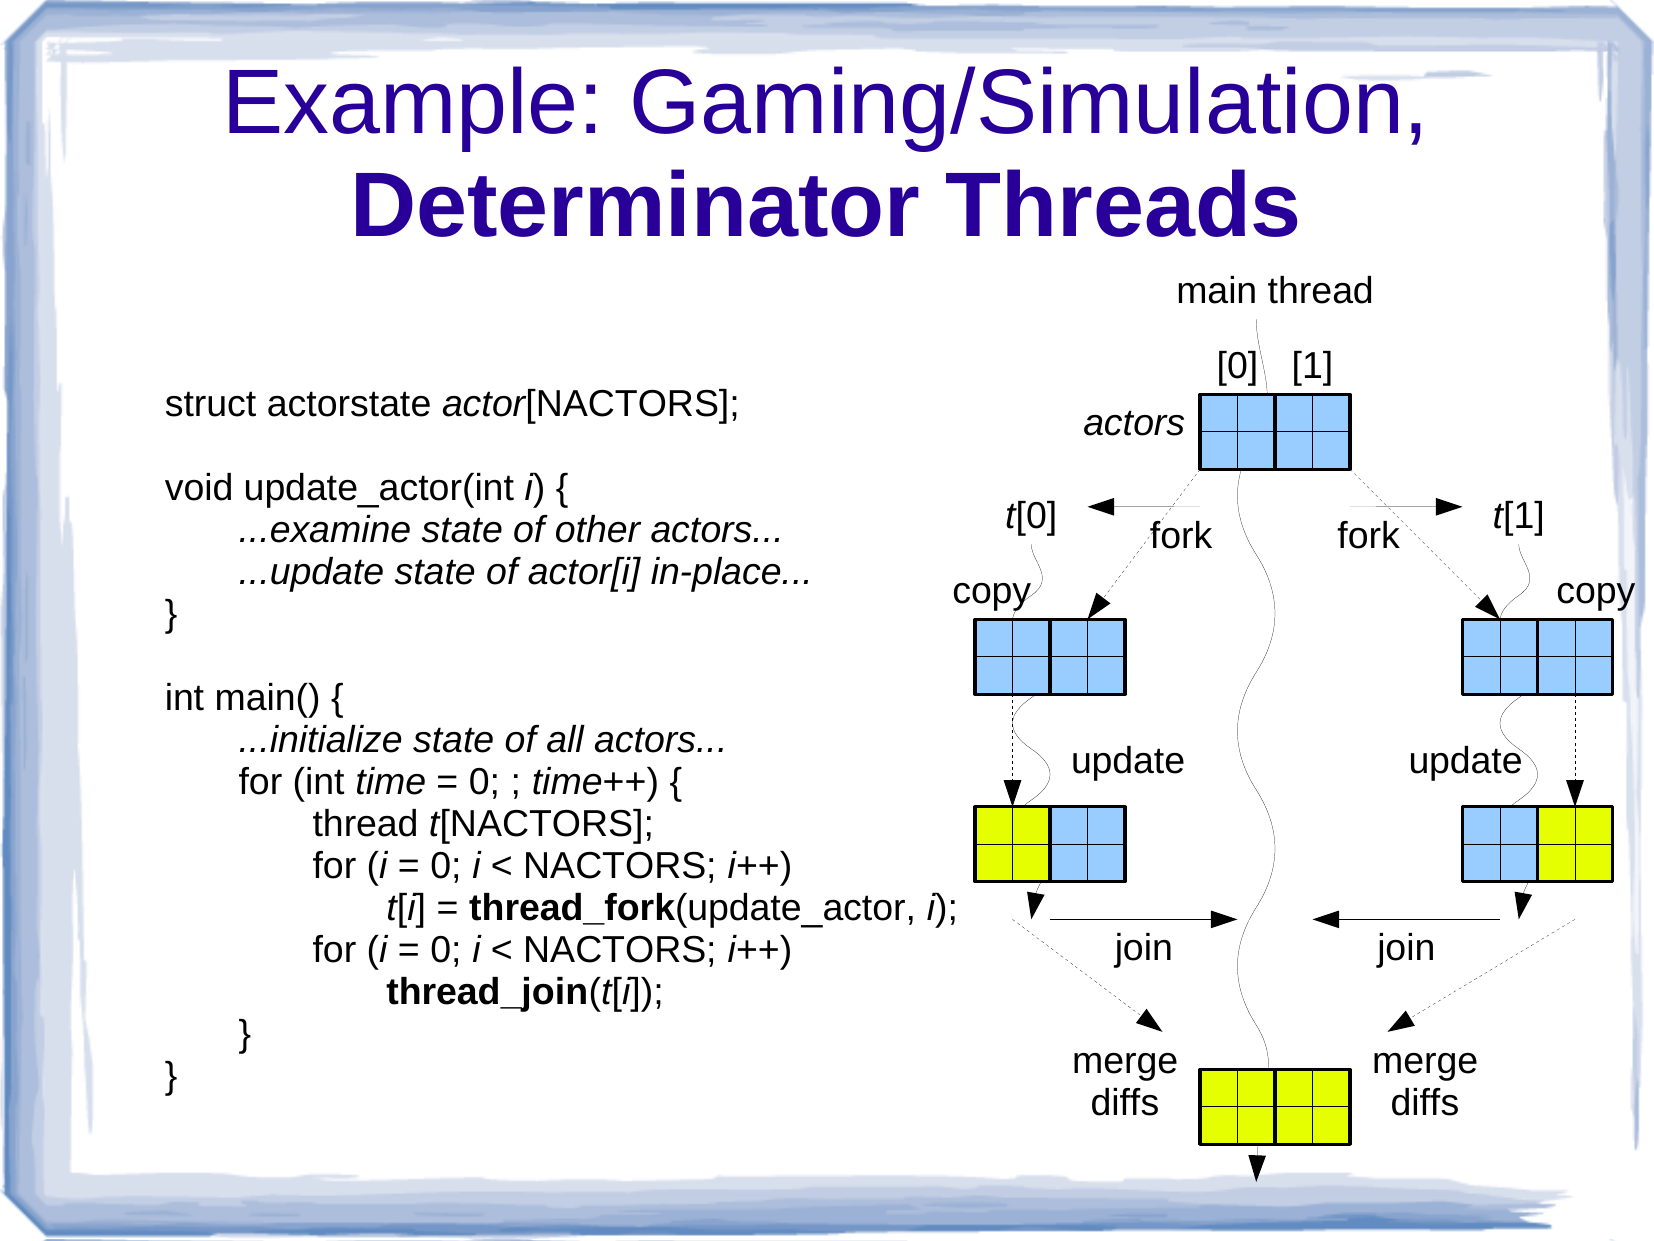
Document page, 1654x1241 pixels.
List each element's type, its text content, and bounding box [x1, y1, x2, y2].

text_box [1] [1275, 337, 1351, 395]
text_box actors [1050, 394, 1201, 452]
text_box [1539, 621, 1611, 693]
text_box copy [1500, 562, 1651, 620]
text_box [1052, 808, 1123, 880]
text_box t[1] [1462, 487, 1576, 545]
text_box update [1050, 731, 1201, 789]
text_box [1464, 621, 1536, 693]
text_box [0] [1200, 337, 1275, 395]
text_box struct actorstate actor[NACTORS]; void update_actor(int i) { ...examine state of other actors... ...update state of actor[i] in-place... } int main() { ...initialize state of all actors... for (int time = 0; ; time++) { thread t[NACTORS]; for (i = 0; i < NACTORS; i++) t[i] = thread_fork(update_actor, i); for (i = 0; i < NACTORS; i++) thread_join(t[i]); } } [150, 375, 1013, 1146]
text_box merge diffs [1050, 1031, 1201, 1131]
text_box [977, 621, 1048, 693]
text_box update [1387, 731, 1538, 789]
text_box [1202, 396, 1273, 468]
text_box [1202, 1071, 1273, 1143]
text_box copy [937, 562, 1088, 620]
text_box join [1087, 919, 1201, 977]
text_box join [1350, 919, 1463, 977]
text_box merge diffs [1350, 1031, 1501, 1131]
title Example: Gaming/Simulation, Determinator Threads [82, 50, 1571, 256]
picture [0, 0, 1654, 1241]
text_box [1464, 808, 1536, 880]
text_box [1052, 621, 1123, 693]
text_box main thread [1125, 262, 1426, 320]
text_box [1277, 1071, 1348, 1143]
text_box [1277, 396, 1348, 468]
text_box t[0] [975, 487, 1088, 562]
text_box fork [1312, 506, 1426, 564]
text_box [977, 808, 1048, 880]
text_box [1539, 808, 1611, 880]
text_box fork [1125, 506, 1238, 564]
